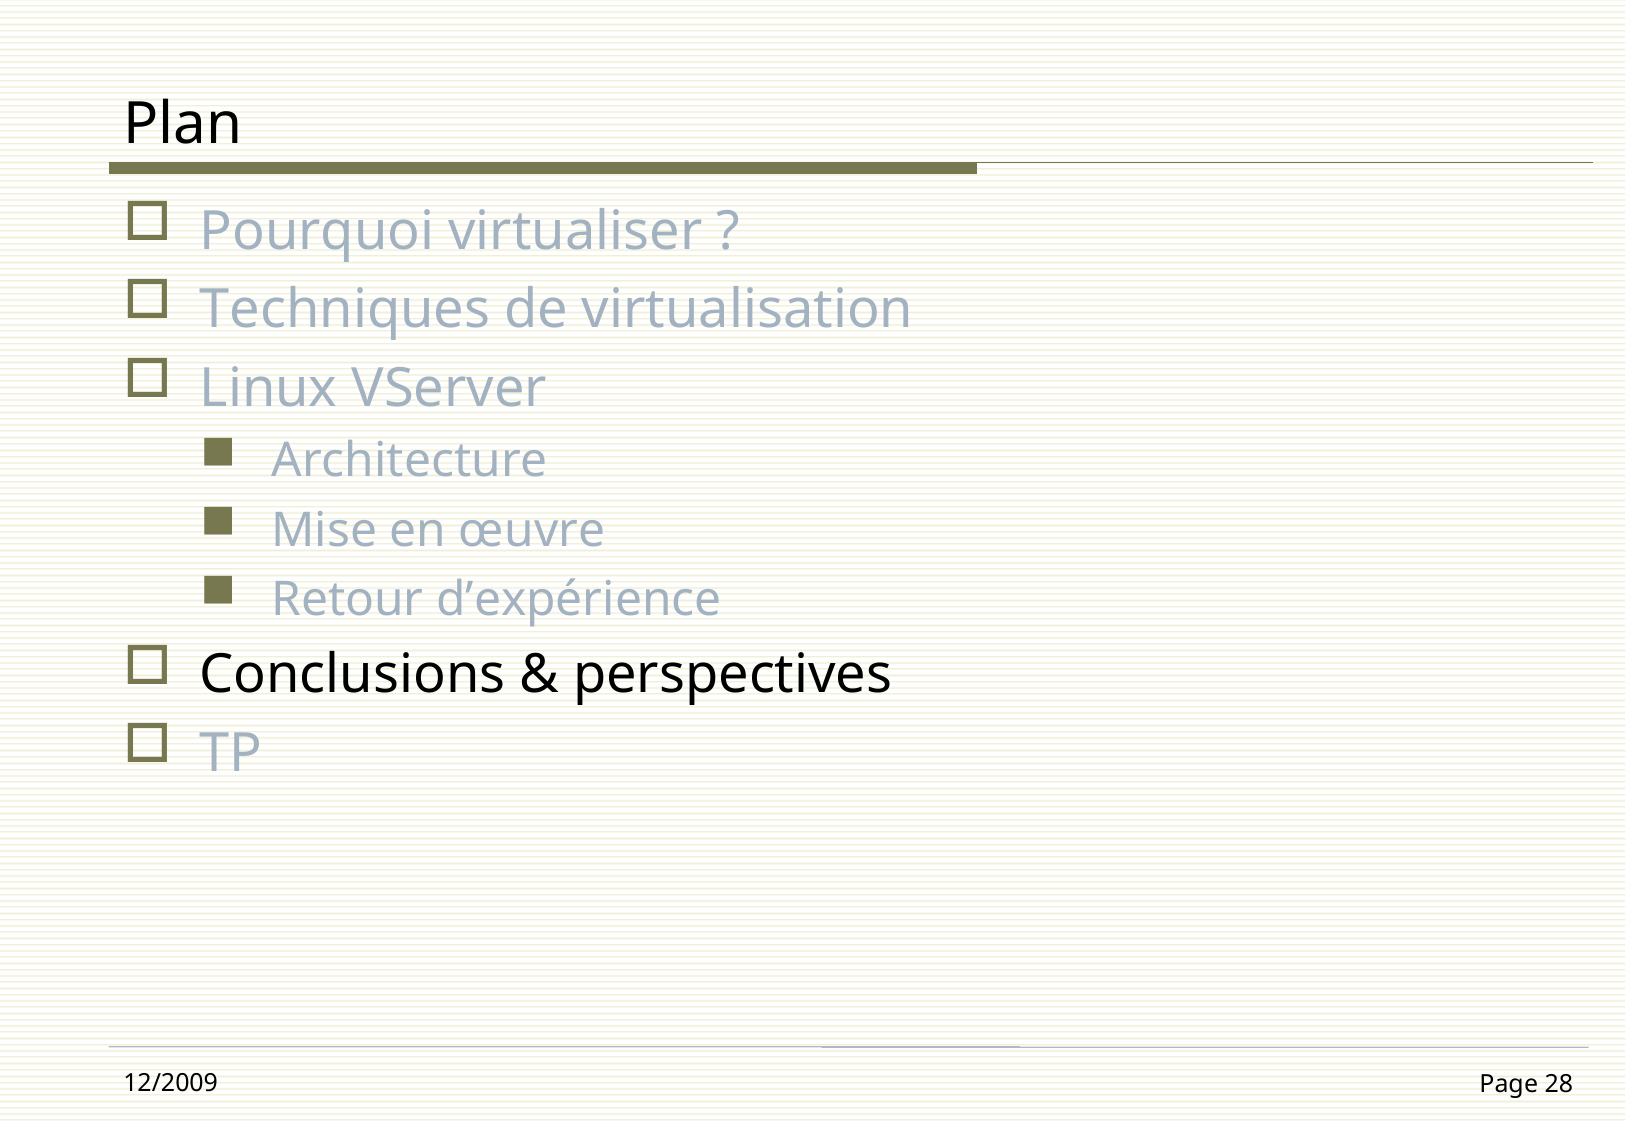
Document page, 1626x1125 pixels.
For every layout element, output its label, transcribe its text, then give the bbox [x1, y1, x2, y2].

picture [0, 0, 1626, 1125]
list Pourquoi virtualiser ? Techniques de virtualisation Linux VServer Architecture Mise en œuvre Retour d’expérience Conclusions & perspectives TP [108, 187, 1595, 1035]
title Plan [108, 12, 1596, 163]
